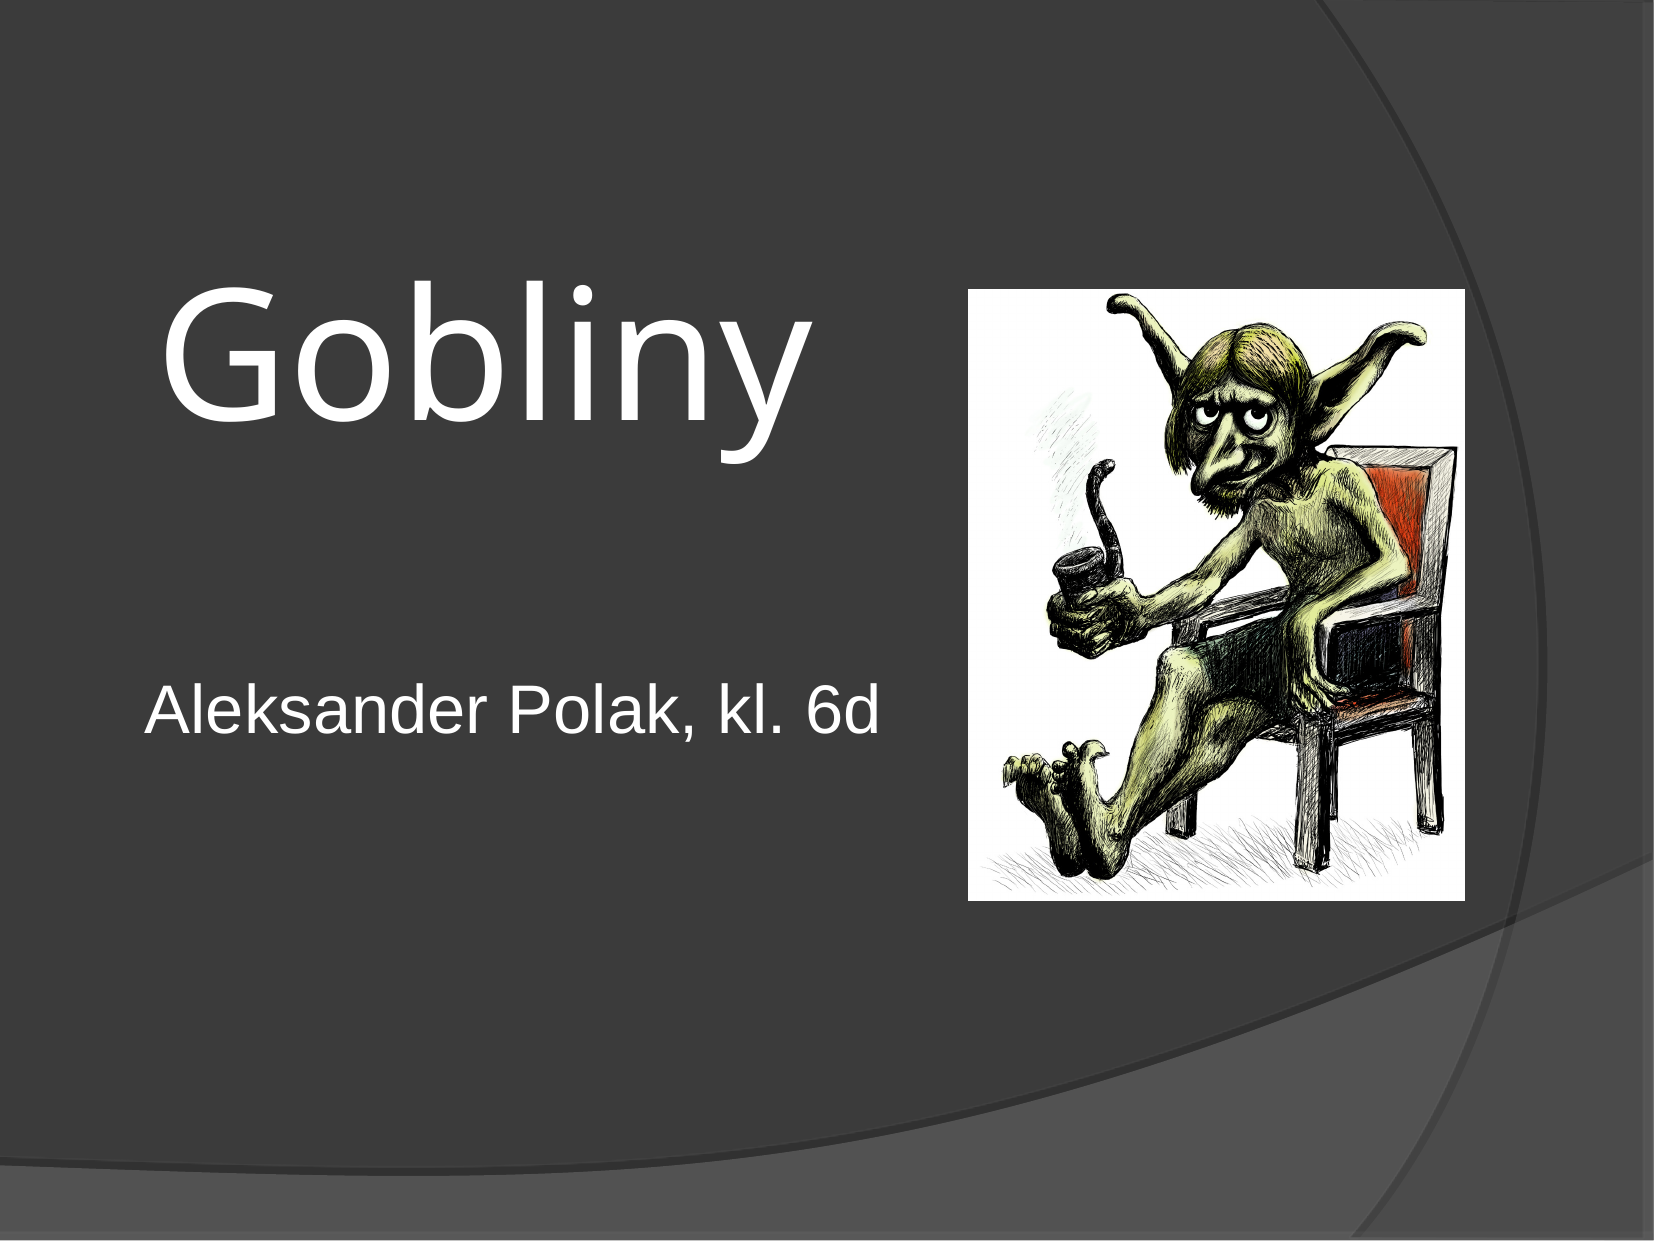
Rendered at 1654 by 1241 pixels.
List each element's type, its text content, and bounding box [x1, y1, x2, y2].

subtitle Aleksander Polak, kl. 6d [0, 655, 968, 756]
title Gobliny [0, 0, 969, 469]
picture [968, 289, 1465, 901]
